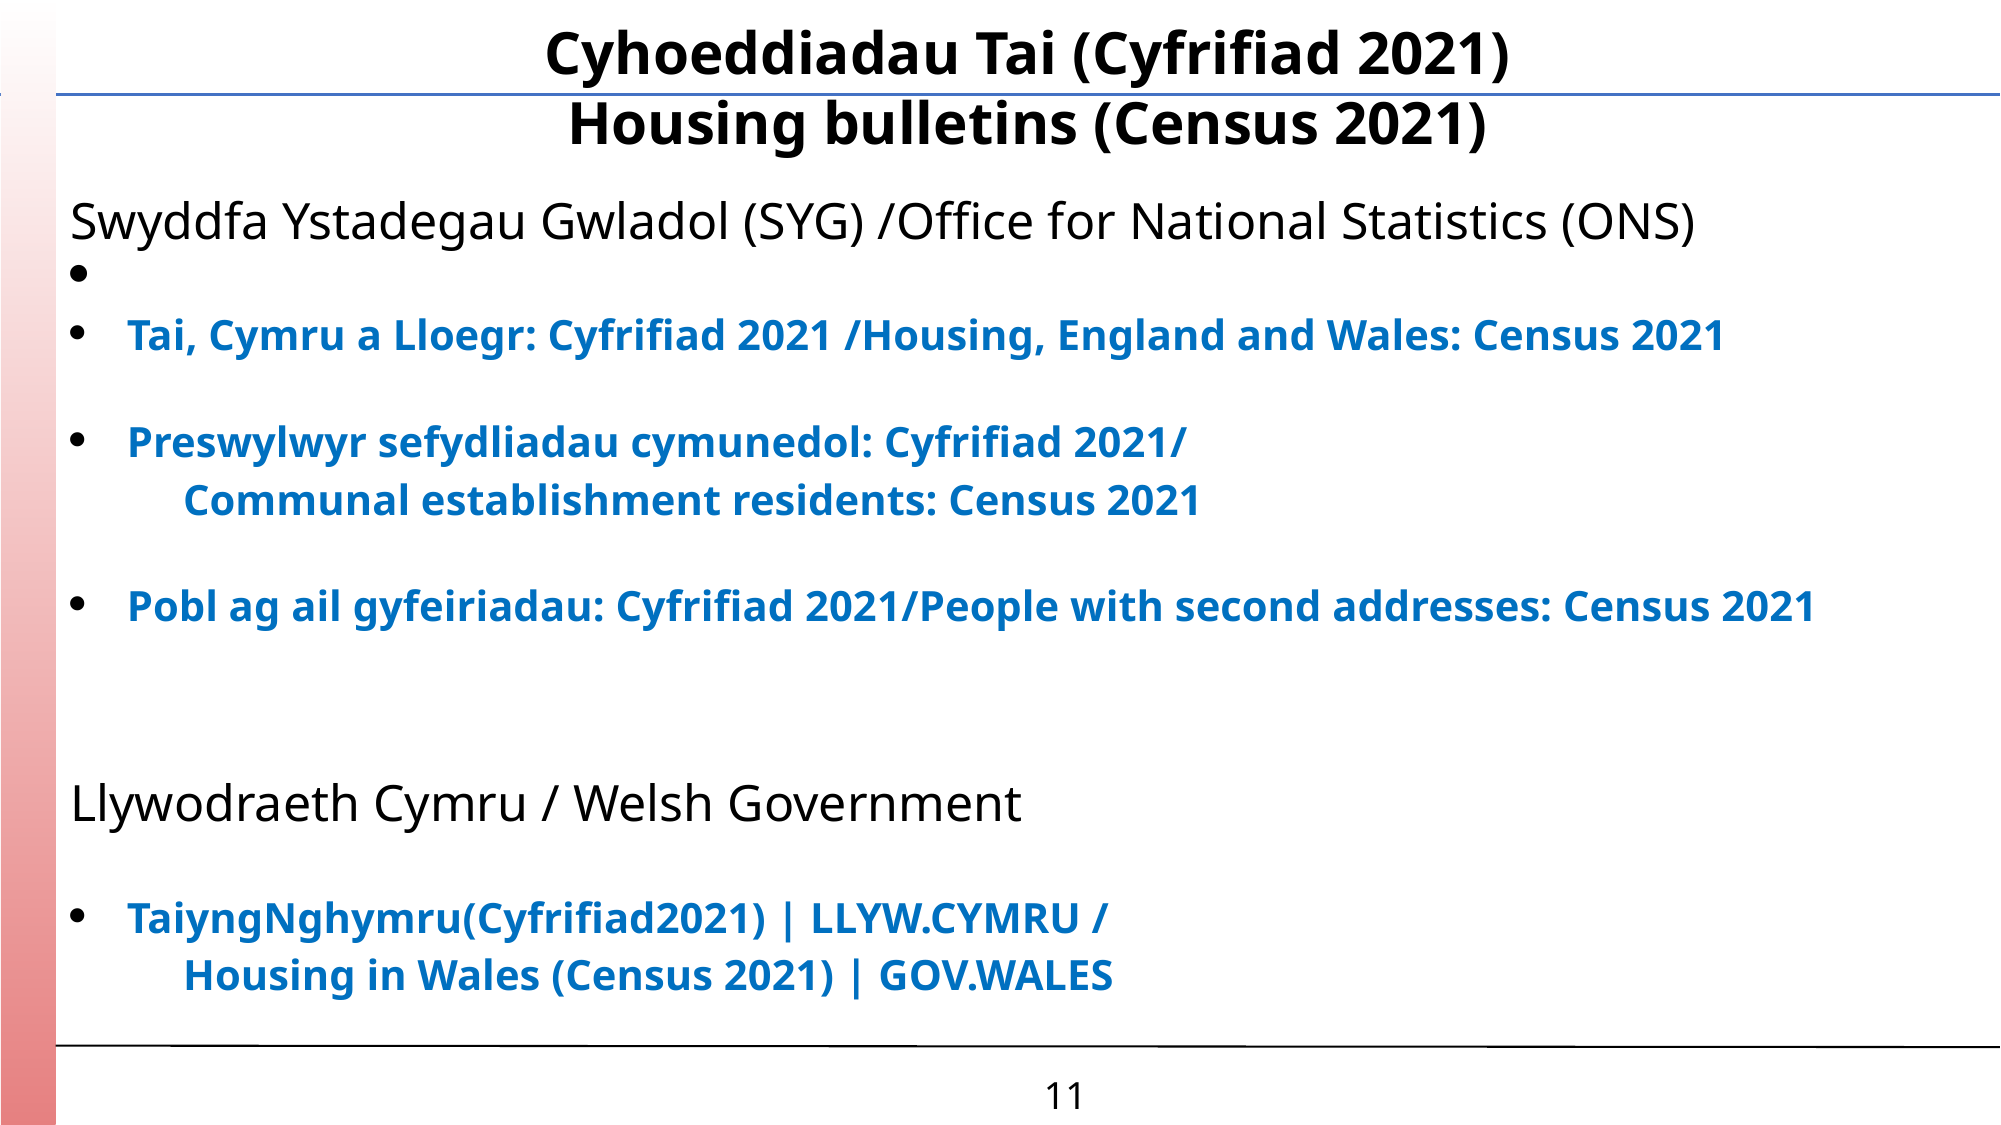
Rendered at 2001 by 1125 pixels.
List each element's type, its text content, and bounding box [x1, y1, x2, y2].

text_box Cyhoeddiadau Tai (Cyfrifiad 2021) Housing bulletins (Census 2021) [55, 8, 2000, 166]
text_box Swyddfa Ystadegau Gwladol (SYG) /Office for National Statistics (ONS) Tai, Cymru a Lloegr: Cyfrifiad 2021 /Housing, England and Wales: Census 2021 Preswylwyr sefydliadau cymunedol: Cyfrifiad 2021/Communal establishment residents: Census 2021 Pobl ag ail gyfeiriadau: Cyfrifiad 2021/People with second addresses: Census 2021 [55, 181, 1913, 722]
text_box 11 [1028, 1073, 1125, 1125]
text_box [1, 0, 56, 1125]
text_box Llywodraeth Cymru / Welsh Government Tai yng Nghymru (Cyfrifiad 2021) | LLYW.CYMRU /Housing in Wales (Census 2021) | GOV.WALES [55, 764, 1881, 1073]
